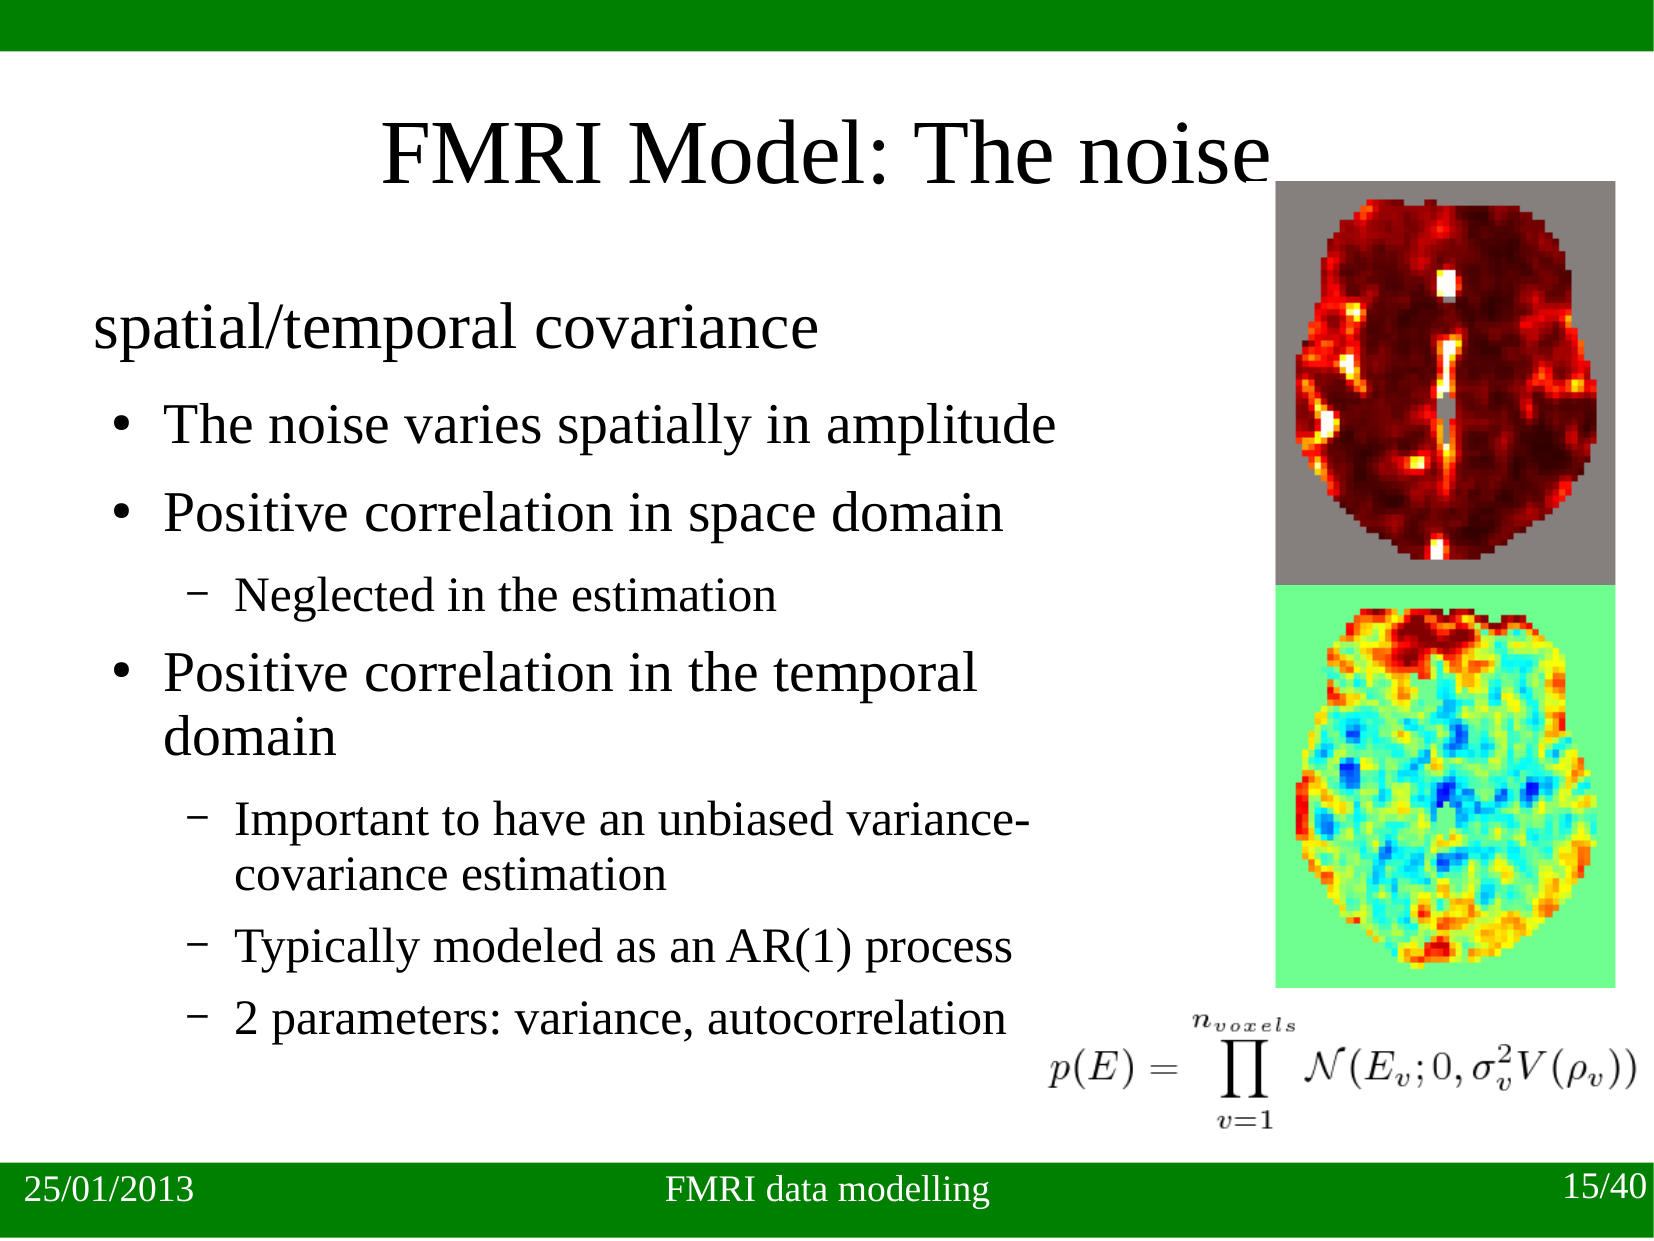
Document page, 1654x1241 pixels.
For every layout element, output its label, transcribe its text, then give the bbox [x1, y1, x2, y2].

picture [1246, 181, 1647, 988]
title FMRI Model: The noise [82, 56, 1571, 250]
picture [1041, 1012, 1642, 1133]
list spatial/temporal covariance The noise varies spatially in amplitude Positive correlation in space domain Neglected in the estimation Positive correlation in the temporal domain Important to have an unbiased variance-covariance estimation Typically modeled as an AR(1) process 2 parameters: variance, autocorrelation [23, 290, 1066, 1109]
